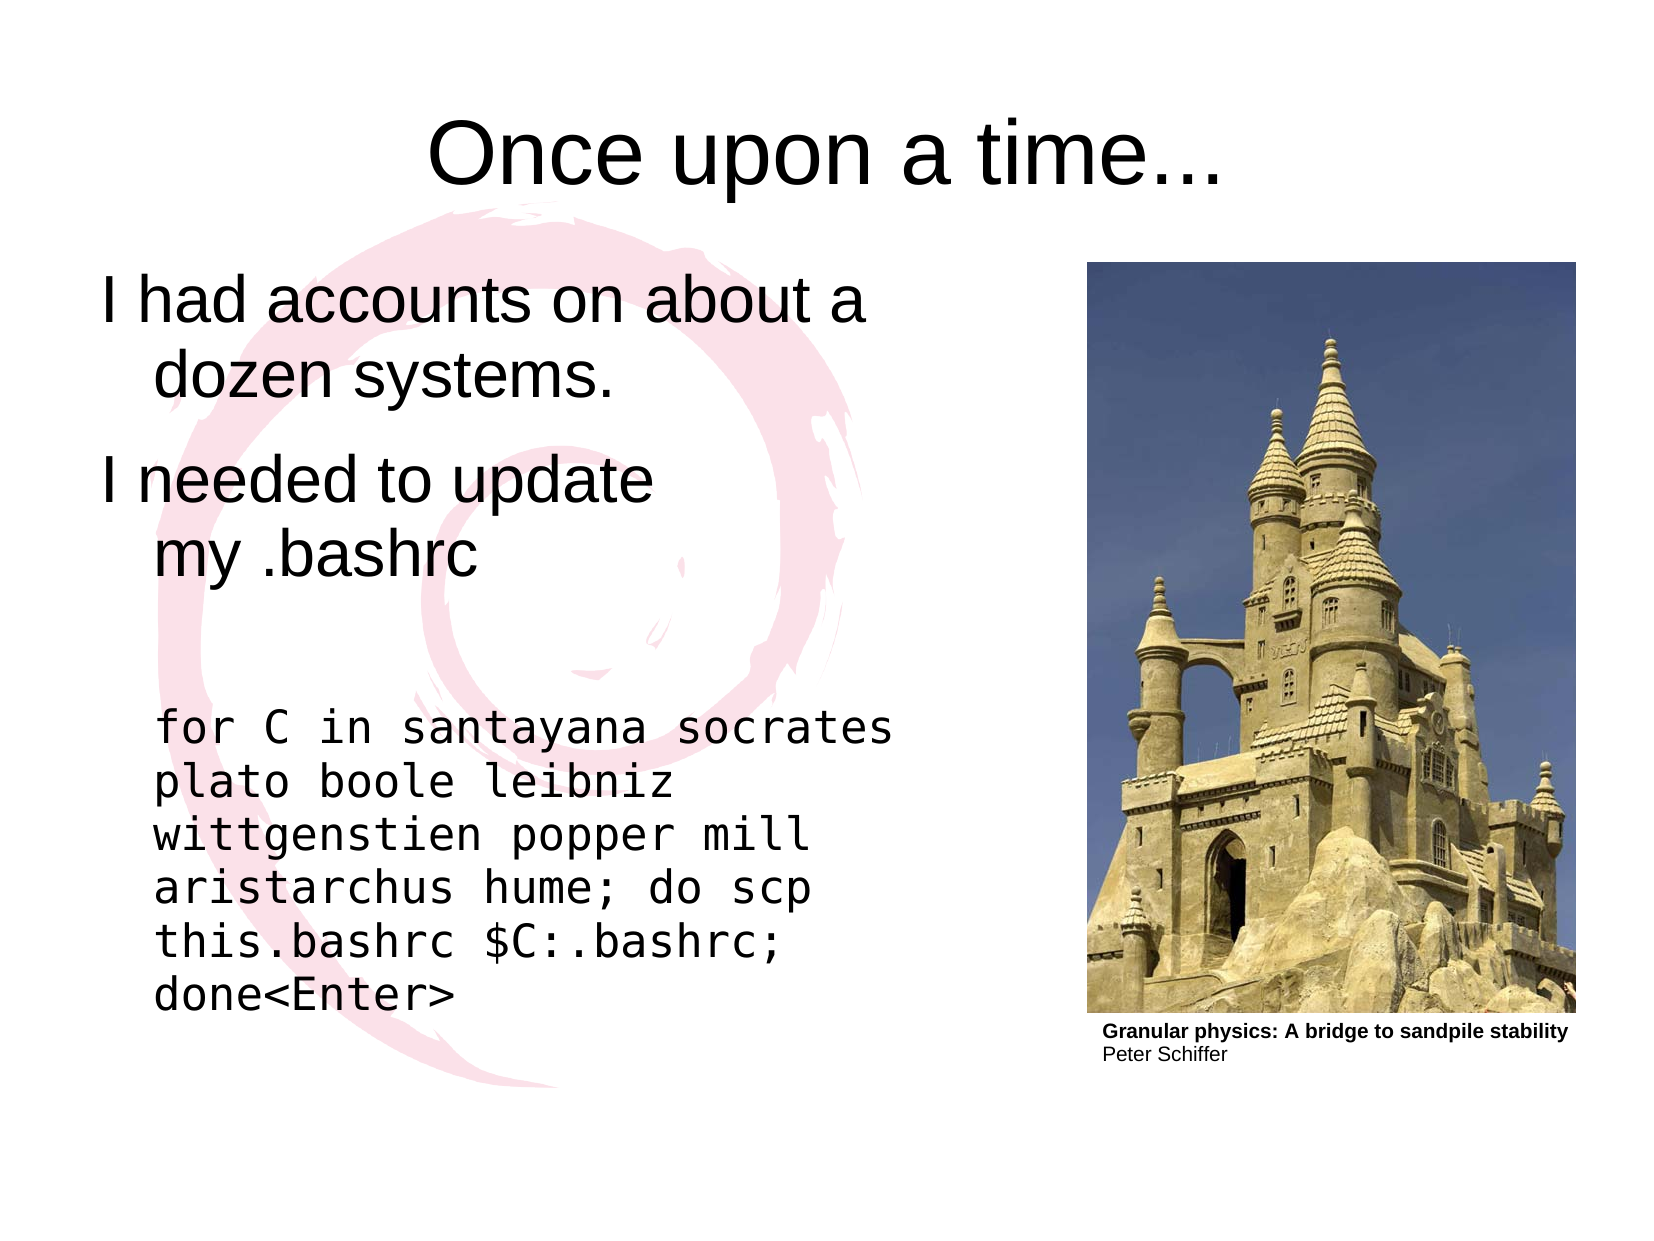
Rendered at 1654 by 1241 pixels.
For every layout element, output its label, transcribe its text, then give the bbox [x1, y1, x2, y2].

picture [1087, 262, 1576, 1012]
picture [150, 257, 863, 262]
text_box Granular physics: A bridge to sandpile stability Peter Schiffer [1087, 1012, 1613, 1074]
list I had accounts on about a dozen systems. I needed to update my .bashrc for C in santayana socrates plato boole leibniz wittgenstien popper mill aristarchus hume; do scp this.bashrc $C:.bashrc; done<Enter> [82, 262, 976, 1125]
title Once upon a time... [82, 49, 1571, 257]
